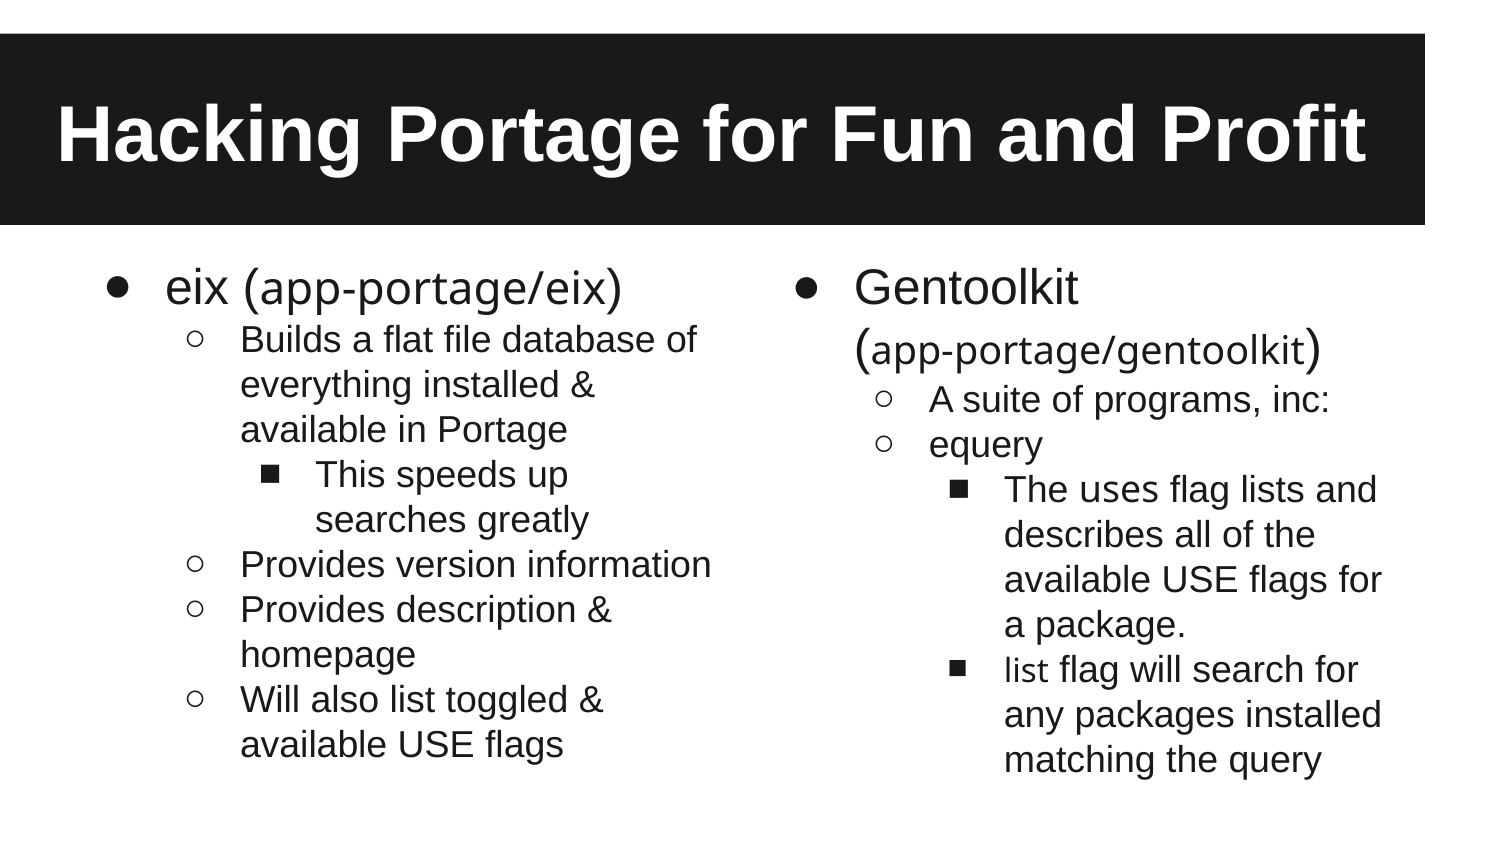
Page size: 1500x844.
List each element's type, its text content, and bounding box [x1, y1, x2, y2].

title Hacking Portage for Fun and Profit [0, 33, 1425, 226]
list eix (app-portage/eix) Builds a flat file database of everything installed & available in Portage This speeds up searches greatly Provides version information Provides description & homepage Will also list toggled & available USE flags [75, 239, 737, 808]
list Gentoolkit (app-portage/gentoolkit) A suite of programs, inc: equery The uses flag lists and describes all of the available USE flags for a package. list flag will search for any packages installed matching the query [763, 239, 1425, 809]
